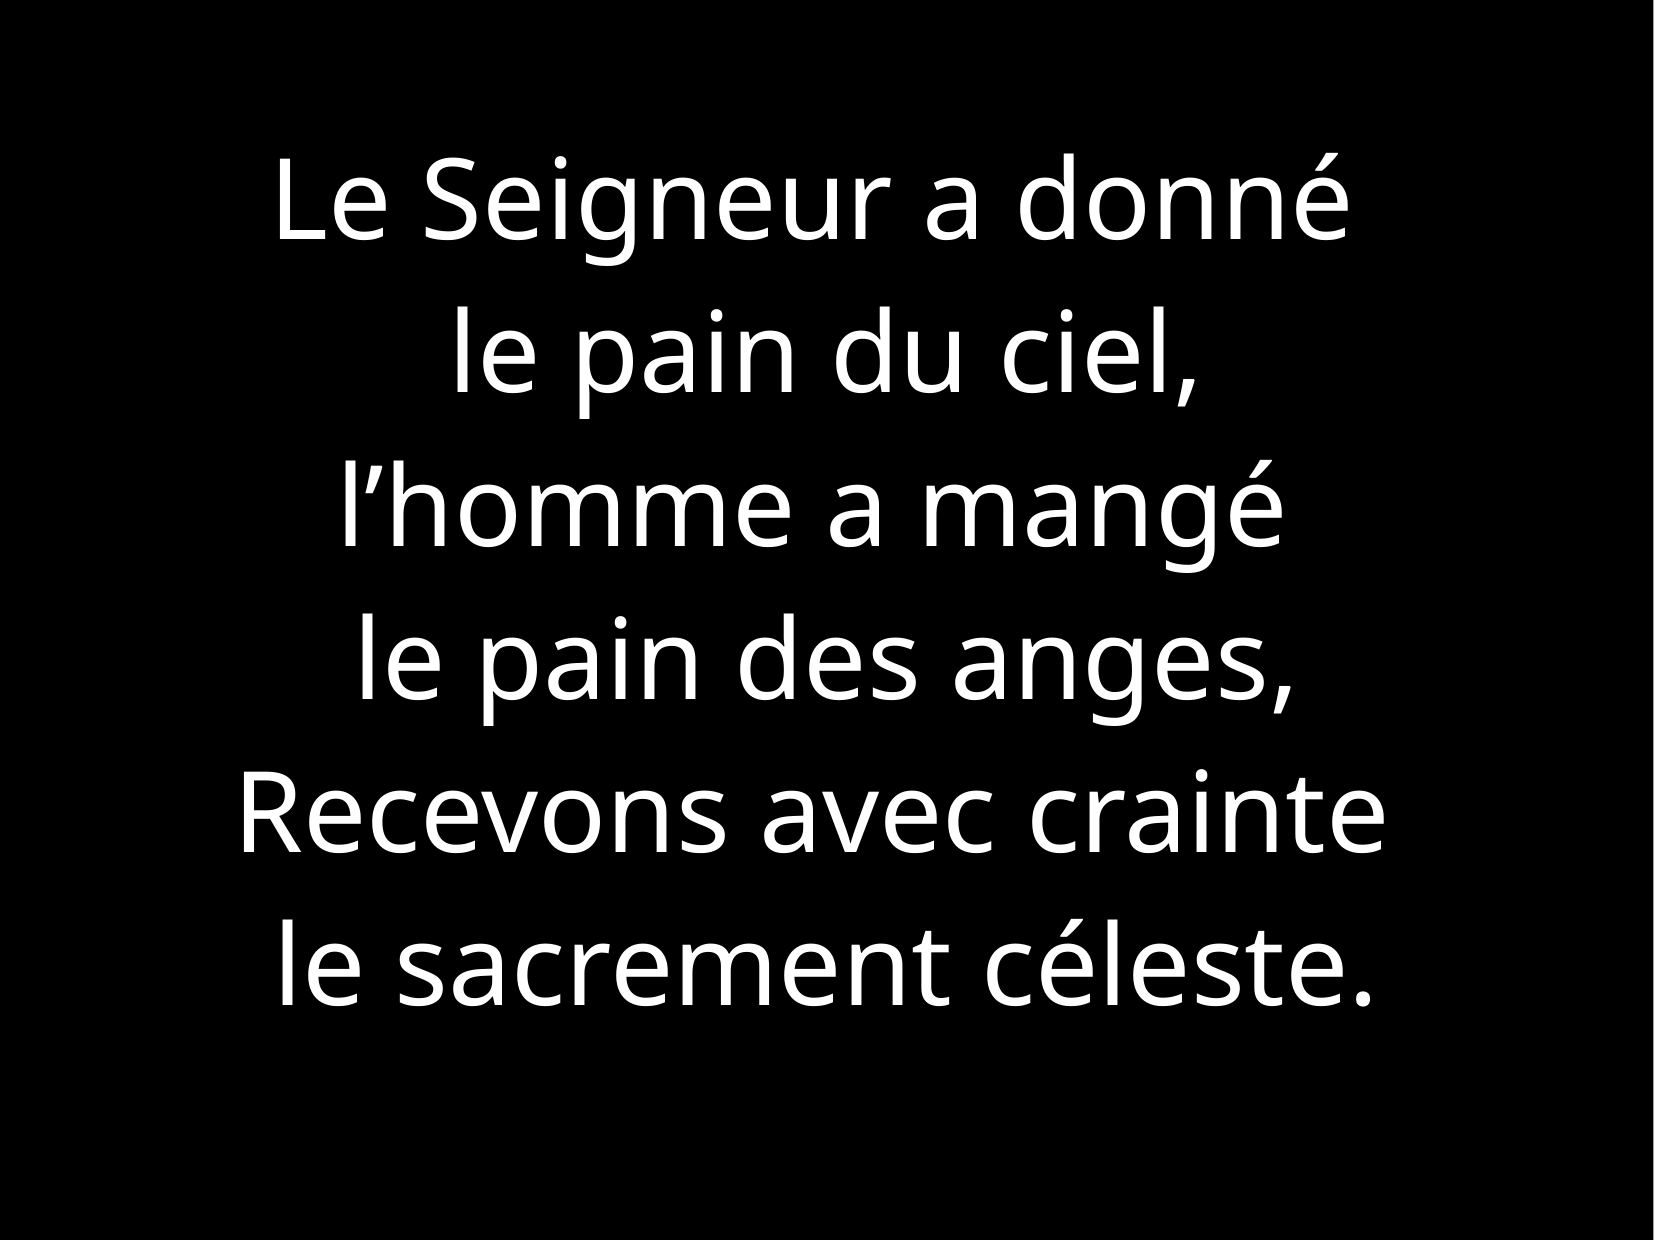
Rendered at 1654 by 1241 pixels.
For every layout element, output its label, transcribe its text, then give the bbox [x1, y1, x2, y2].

subtitle Le Seigneur a donné le pain du ciel, l’homme a mangé le pain des anges, Recevons avec crainte le sacrement céleste. [82, 49, 1571, 1109]
